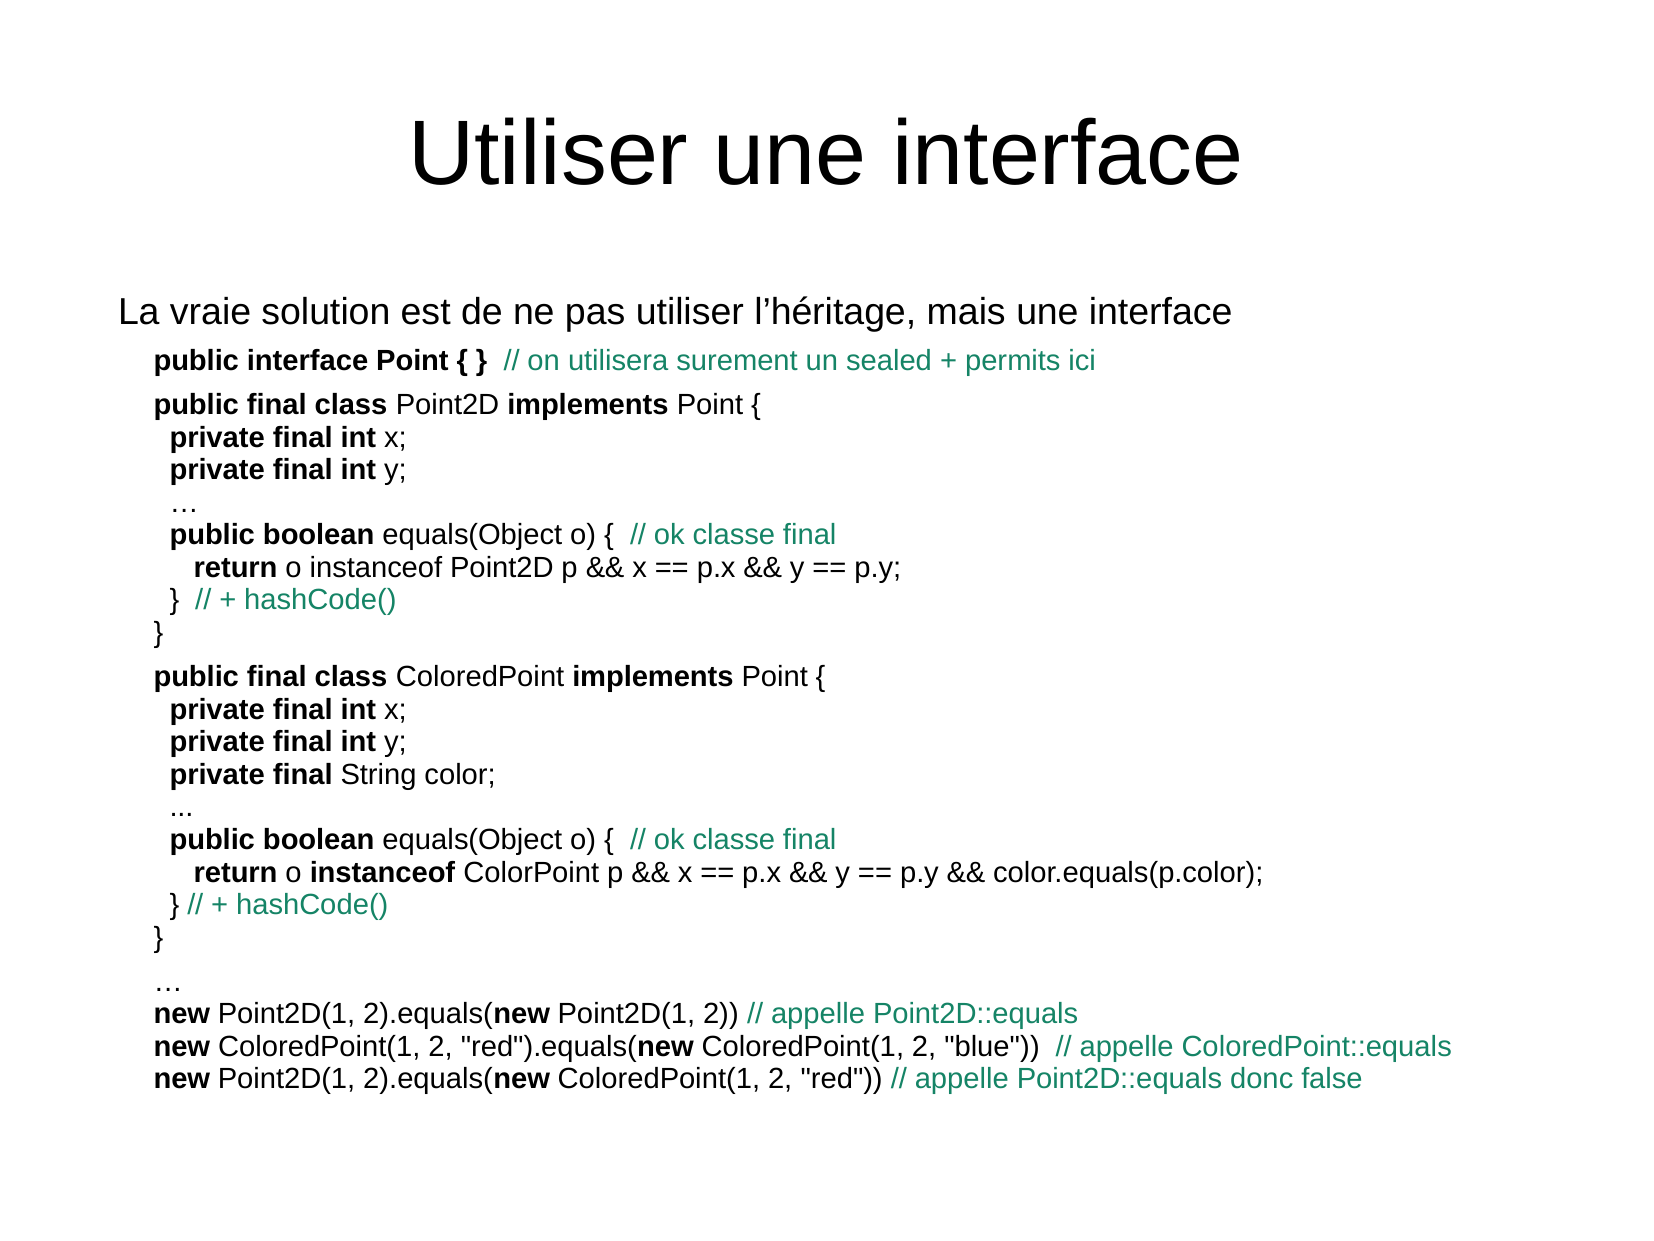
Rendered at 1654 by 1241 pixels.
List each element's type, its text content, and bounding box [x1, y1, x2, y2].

list La vraie solution est de ne pas utiliser l’héritage, mais une interface public interface Point { } // on utilisera surement un sealed + permits ici public final class Point2D implements Point { private final int x; private final int y; … public boolean equals(Object o) { // ok classe final return o instanceof Point2D p && x == p.x && y == p.y; } // + hashCode() } public final class ColoredPoint implements Point { private final int x; private final int y; private final String color; ... public boolean equals(Object o) { // ok classe final return o instanceof ColorPoint p && x == p.x && y == p.y && color.equals(p.color); } // + hashCode() } … new Point2D(1, 2).equals(new Point2D(1, 2)) // appelle Point2D::equals new ColoredPoint(1, 2, "red").equals(new ColoredPoint(1, 2, "blue")) // appelle ColoredPoint::equals new Point2D(1, 2).equals(new ColoredPoint(1, 2, "red")) // appelle Point2D::equals donc false [82, 290, 1571, 1111]
title Utiliser une interface [82, 49, 1571, 257]
